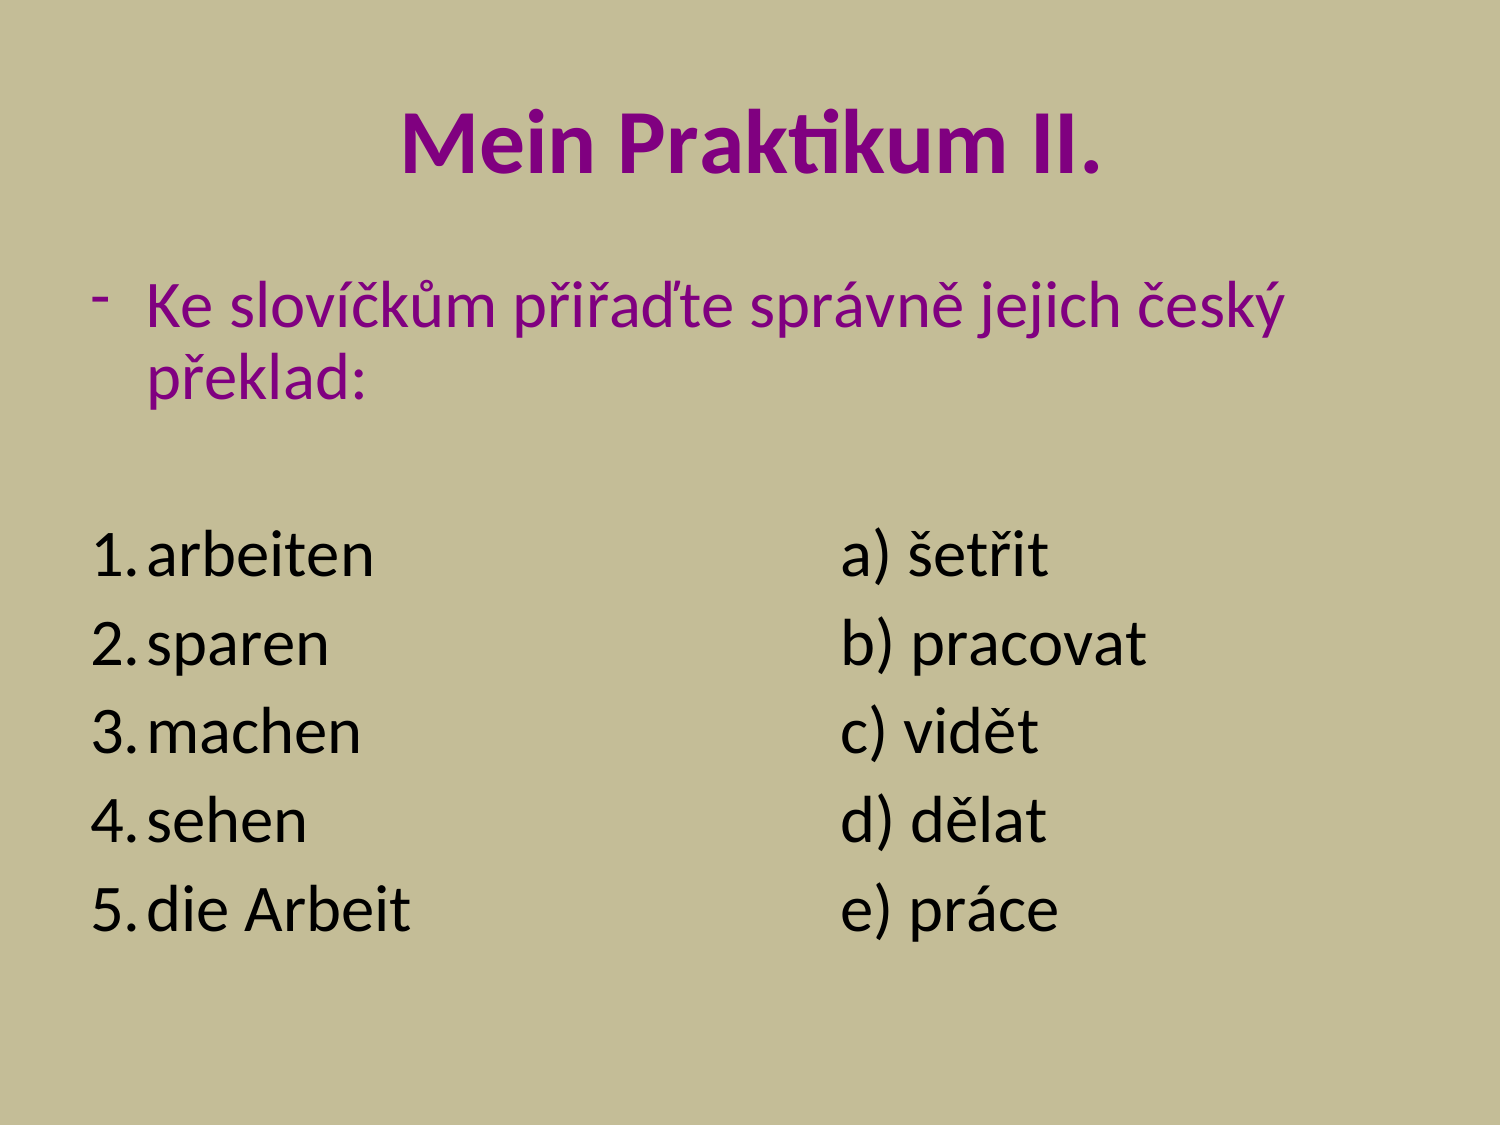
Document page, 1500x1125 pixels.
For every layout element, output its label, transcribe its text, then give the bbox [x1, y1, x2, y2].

title Mein Praktikum II. [76, 42, 1427, 231]
list Ke slovíčkům přiřaďte správně jejich český překlad: arbeiten a) šetřit sparen b) pracovat machen c) vidět sehen d) dělat die Arbeit e) práce [75, 262, 1426, 1006]
